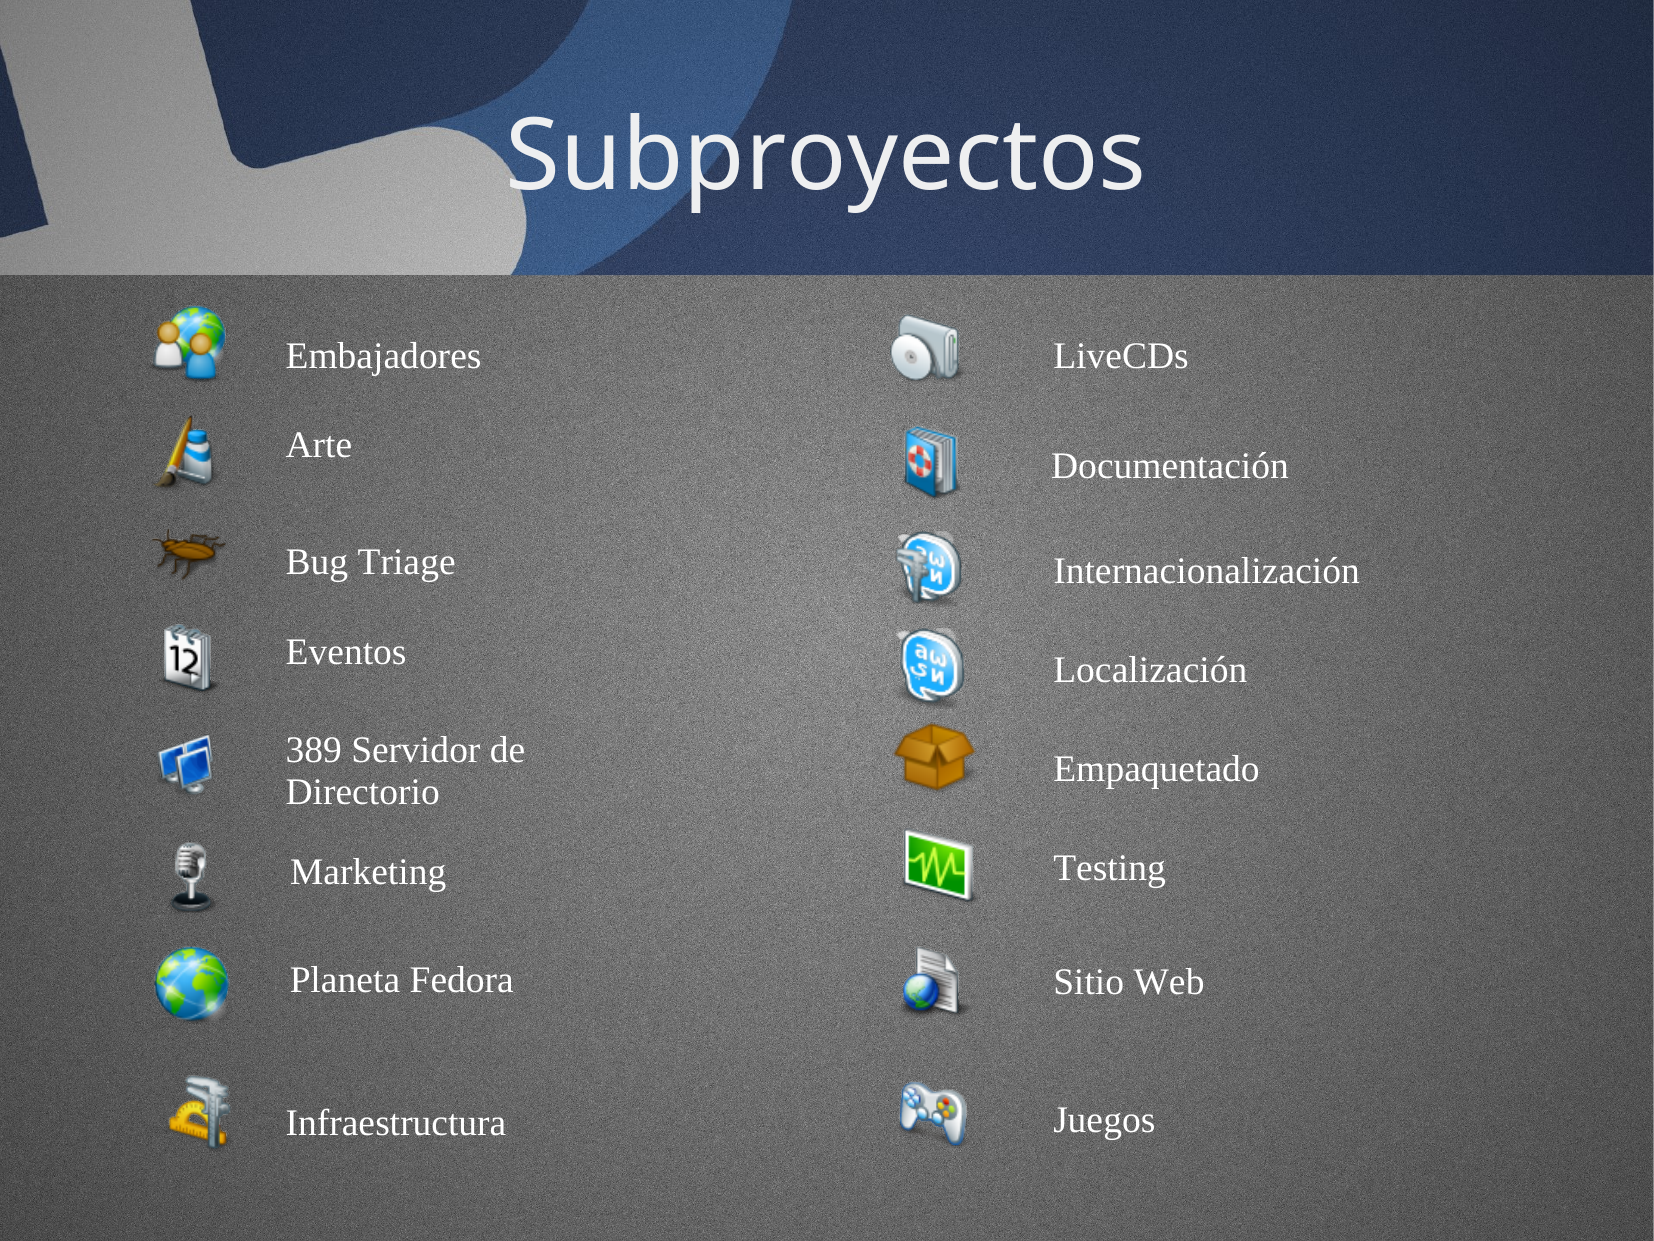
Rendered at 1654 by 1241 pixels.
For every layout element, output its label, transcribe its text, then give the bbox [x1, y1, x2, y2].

picture [0, 0, 1654, 1241]
text_box 389 Servidor de Directorio [270, 719, 685, 818]
text_box Planeta Fedora [274, 948, 630, 1006]
text_box Internacionalización [1038, 540, 1452, 597]
text_box Subproyectos [82, 49, 1571, 257]
text_box Testing [1038, 836, 1393, 894]
text_box Empaquetado [1038, 738, 1511, 795]
text_box Localización [1038, 639, 1511, 696]
text_box Documentación [1036, 434, 1362, 491]
text_box Eventos [270, 620, 596, 678]
text_box LiveCDs [1038, 324, 1423, 382]
text_box Embajadores [270, 324, 655, 382]
text_box Juegos [1038, 1088, 1393, 1146]
text_box Arte [270, 413, 596, 471]
text_box Bug Triage [270, 531, 567, 588]
text_box Infraestructura [270, 1092, 744, 1149]
text_box Marketing [275, 841, 601, 898]
text_box Sitio Web [1038, 950, 1423, 1008]
